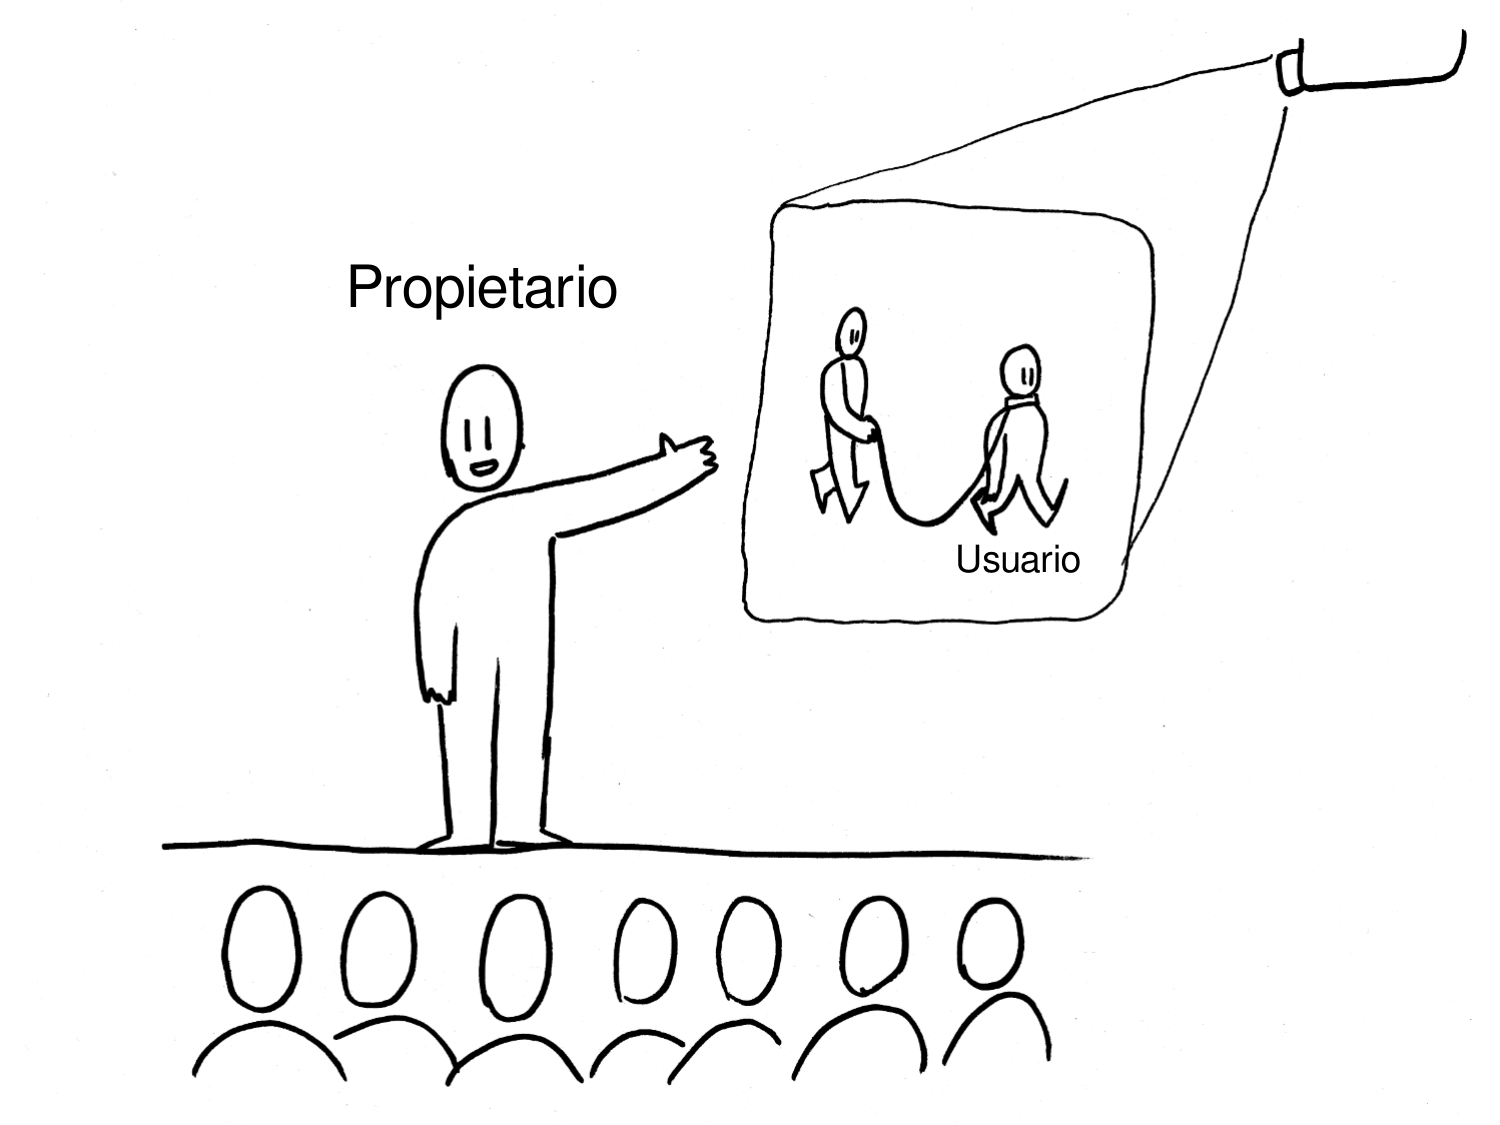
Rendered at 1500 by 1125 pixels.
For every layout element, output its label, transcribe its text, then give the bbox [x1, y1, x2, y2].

text_box Usuario [896, 530, 1141, 592]
picture [22, 0, 1478, 1125]
text_box Propietario [270, 247, 695, 338]
